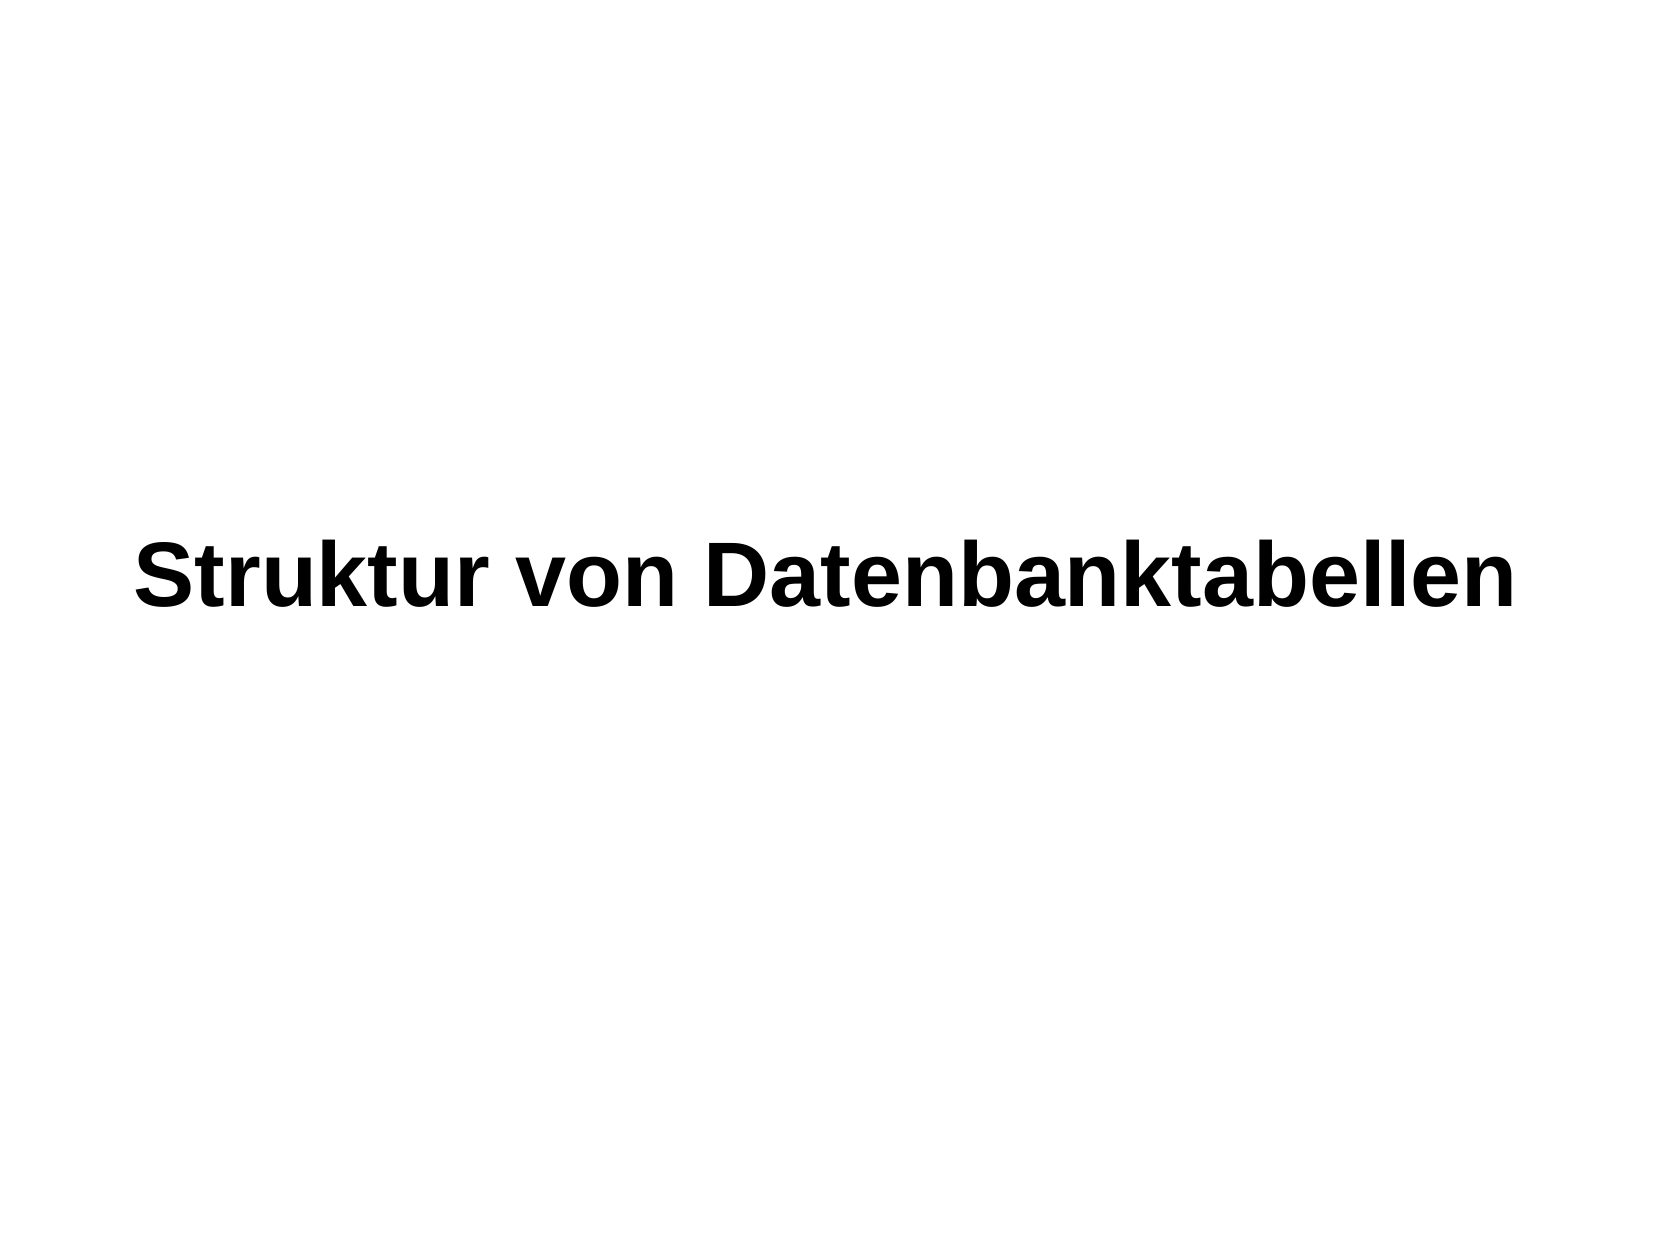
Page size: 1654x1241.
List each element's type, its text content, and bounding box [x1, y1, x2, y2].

title Struktur von Datenbanktabellen [82, 56, 1571, 1093]
